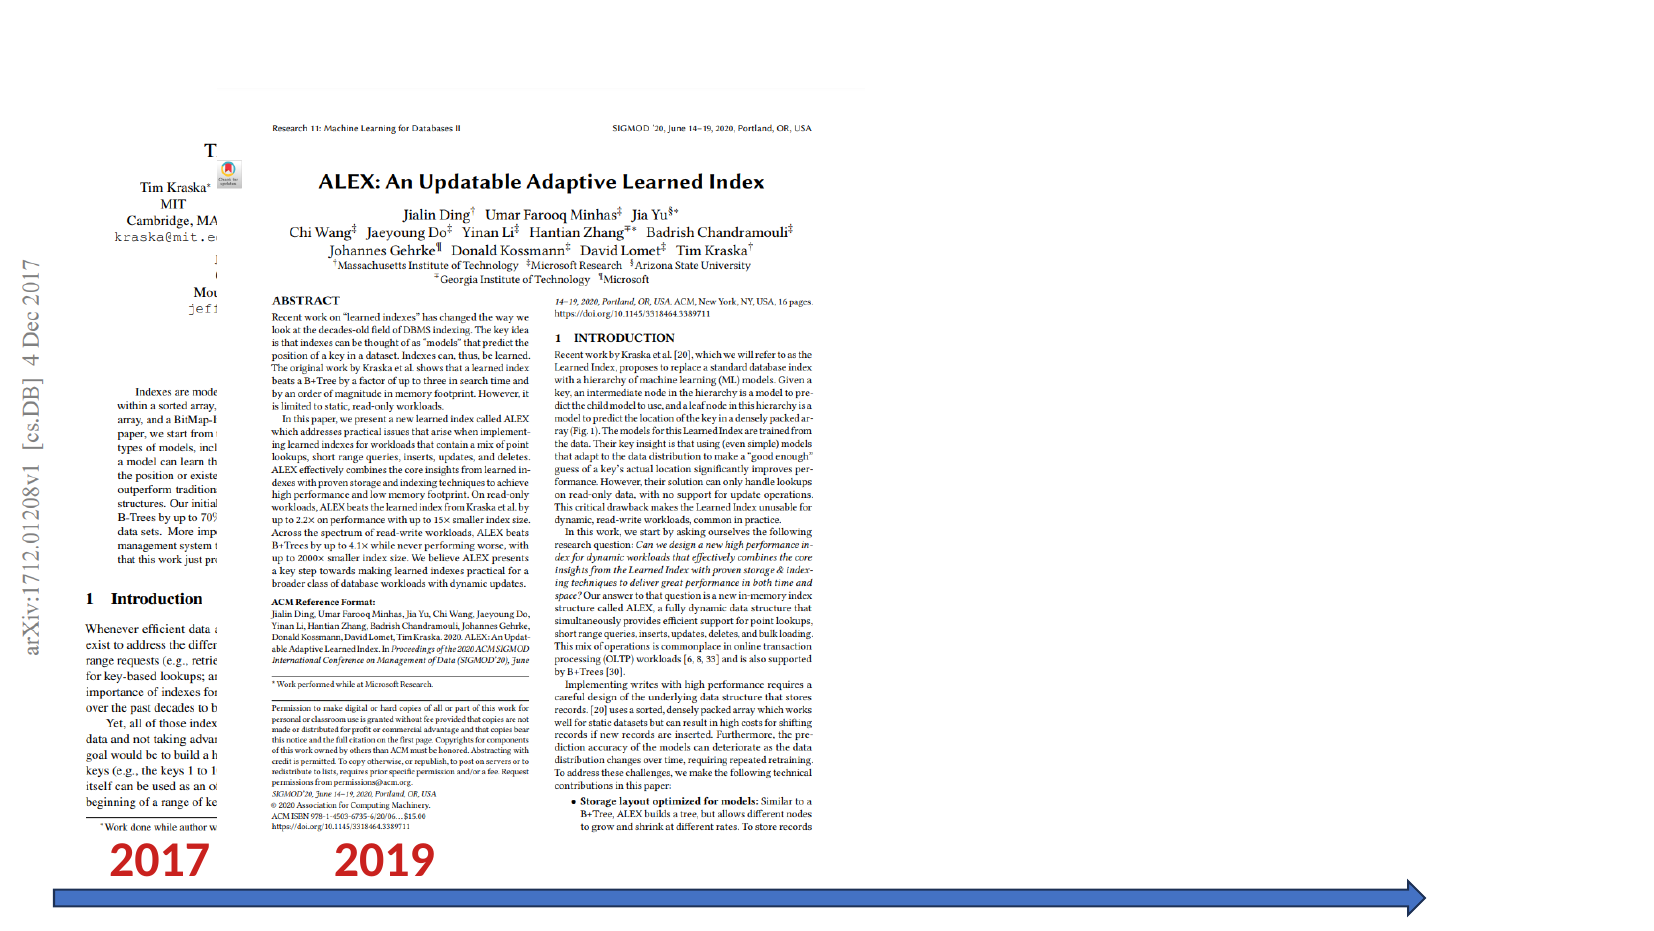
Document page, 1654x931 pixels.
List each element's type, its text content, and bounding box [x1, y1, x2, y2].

text_box 2017 [94, 819, 226, 889]
text_box [53, 881, 1426, 915]
picture [4, 29, 865, 882]
text_box 2019 [319, 819, 450, 889]
